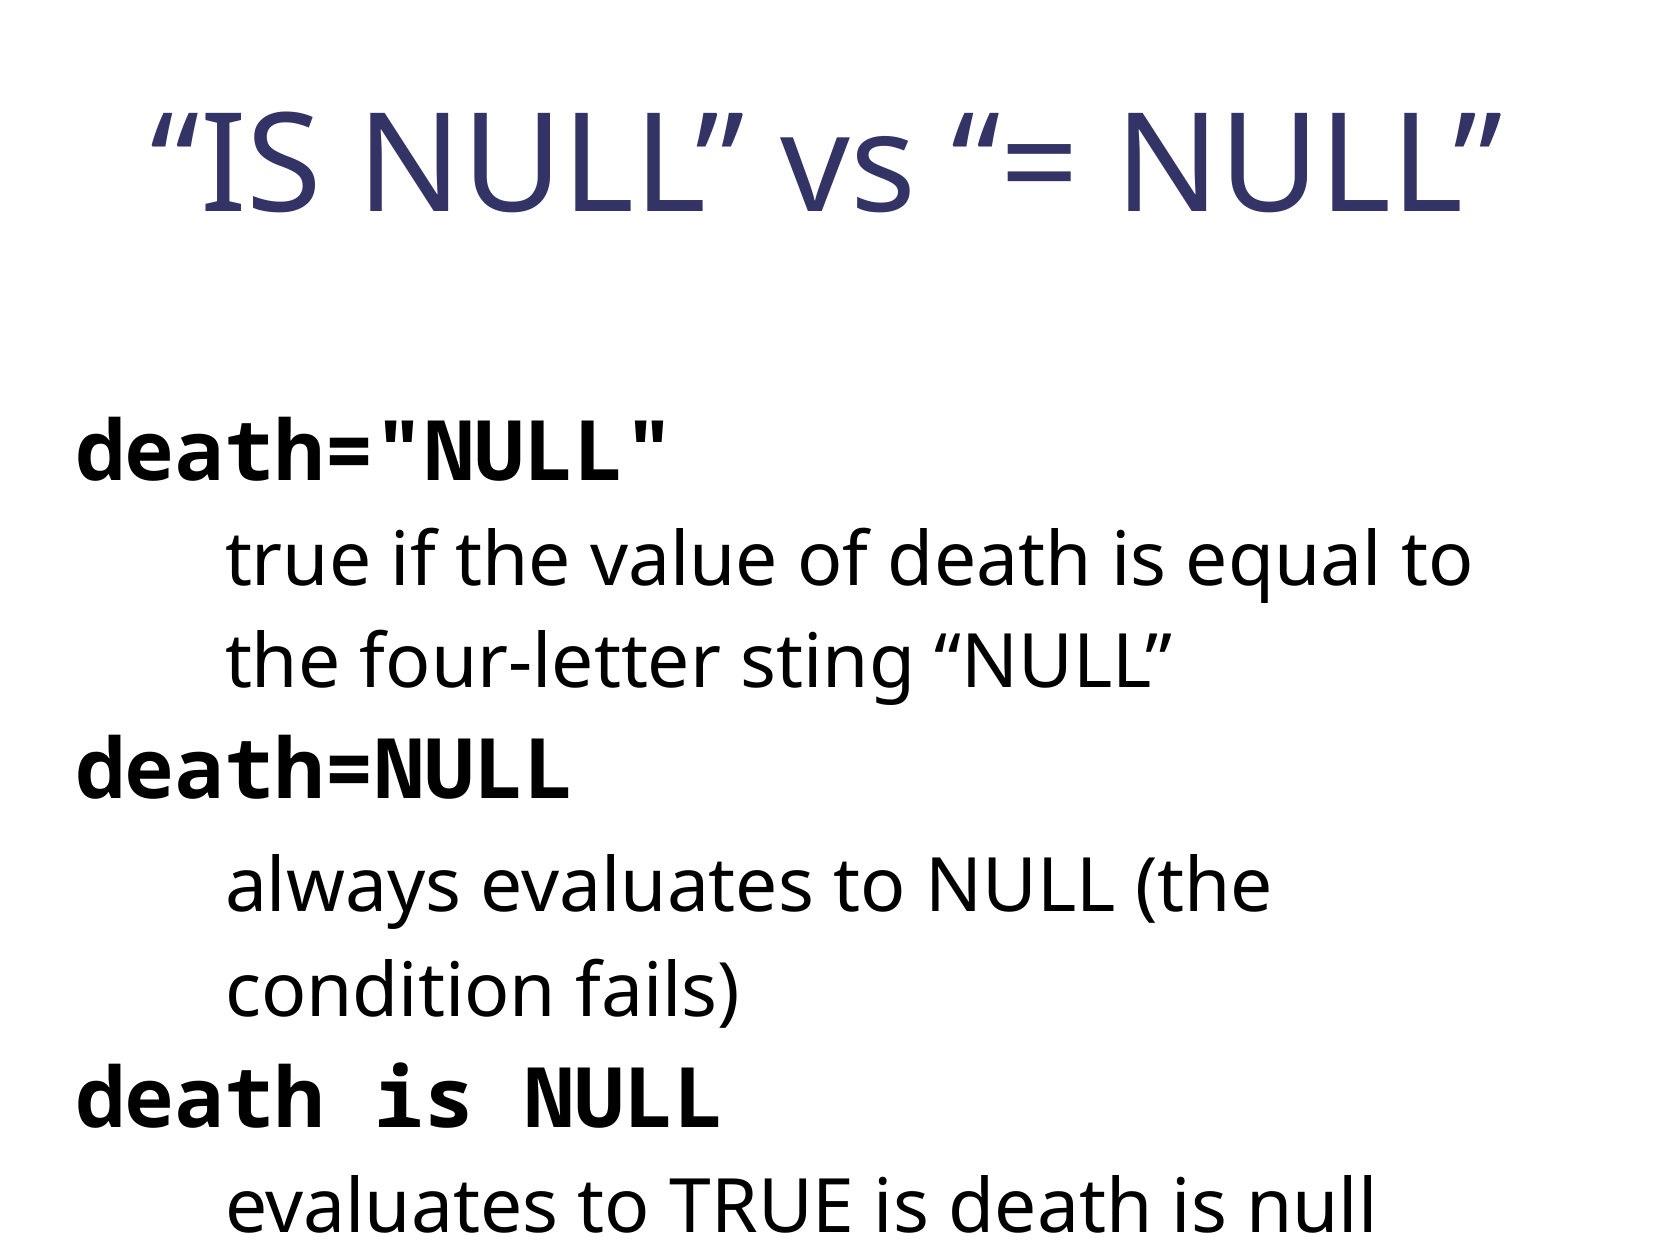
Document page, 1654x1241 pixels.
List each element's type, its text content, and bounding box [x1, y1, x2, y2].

title “IS NULL” vs “= NULL” [0, 61, 1654, 254]
subtitle death="NULL" true if the value of death is equal to the four-letter sting “NULL” death=NULL always evaluates to NULL (the condition fails) death is NULL evaluates to TRUE is death is null and to FALSE if death is not null [75, 391, 1613, 1241]
